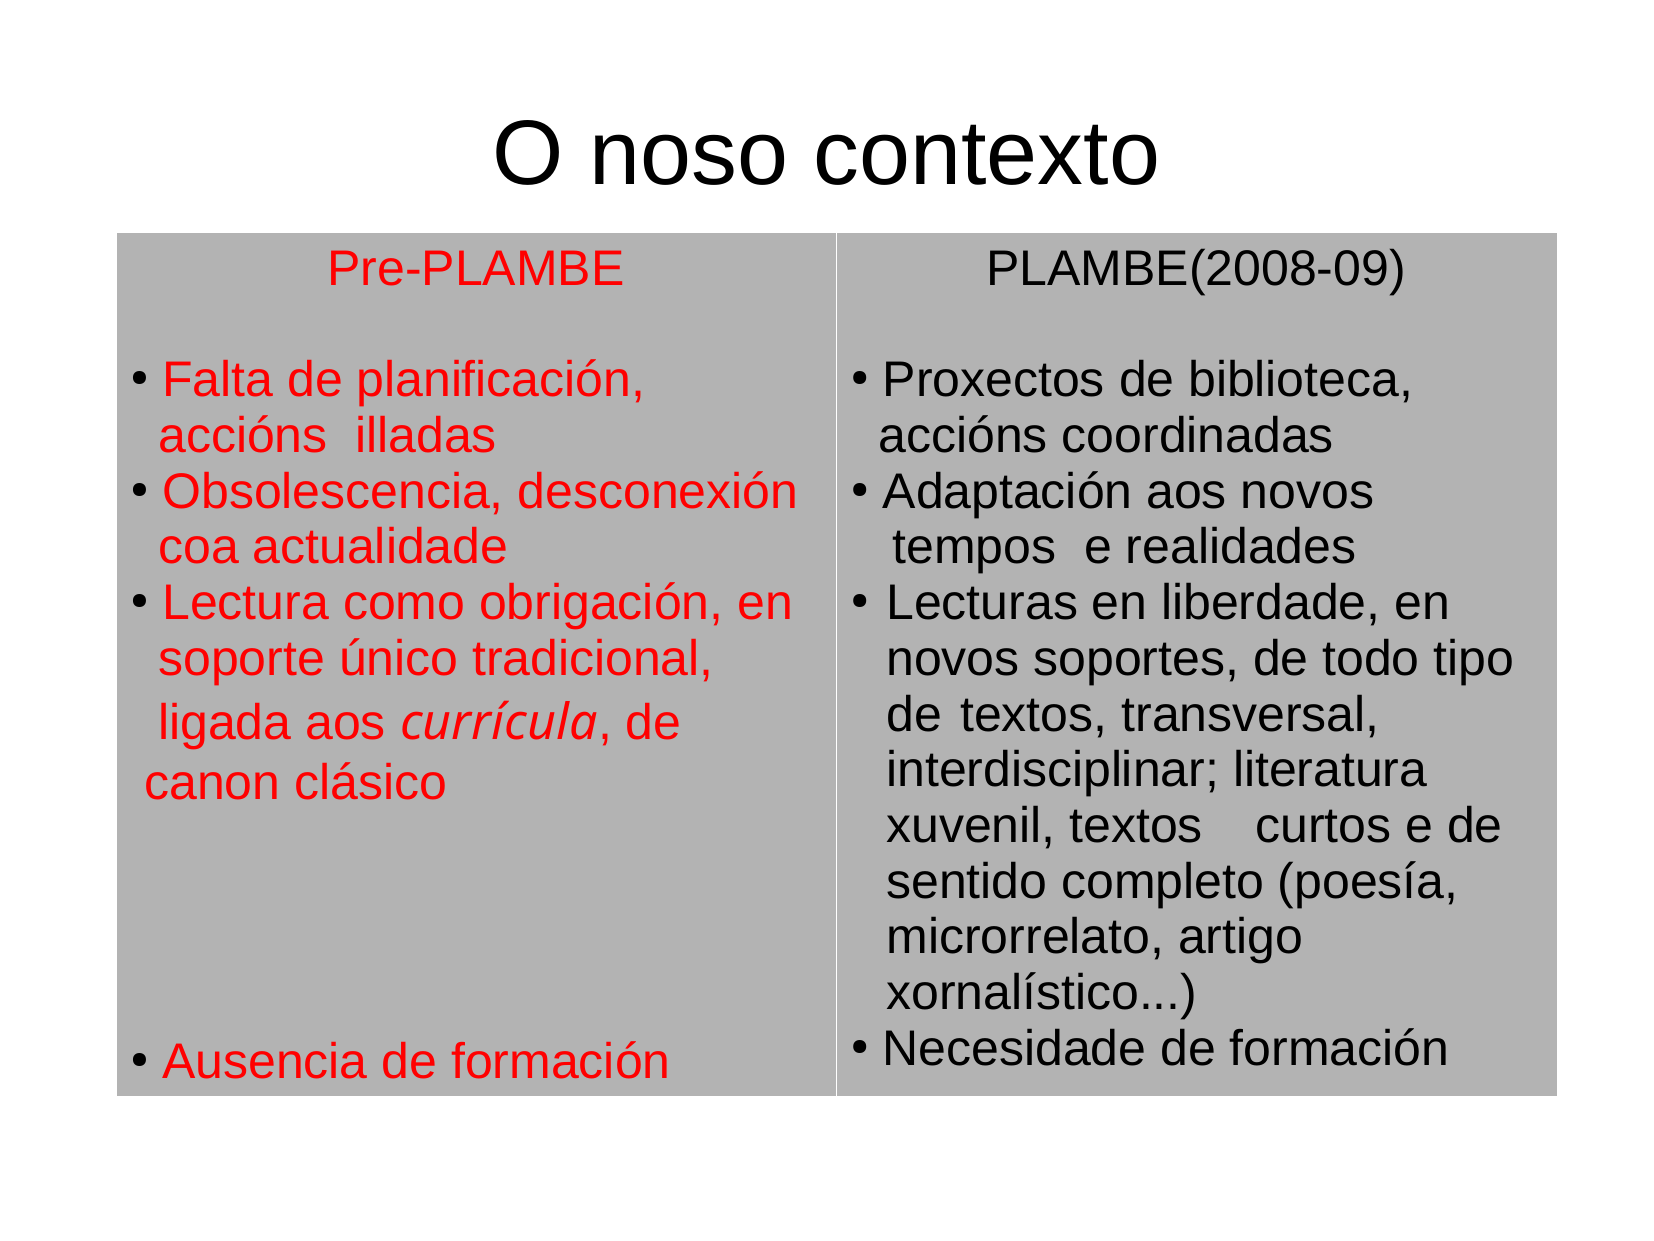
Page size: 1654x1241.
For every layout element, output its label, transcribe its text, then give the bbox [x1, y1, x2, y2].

table_header Pre-PLAMBE Falta de planificación, accións illadas Obsolescencia, desconexión coa actualidade Lectura como obrigación, en soporte único tradicional, ligada aos currícula, de canon clásico Ausencia de formación [117, 233, 836, 1096]
table_header PLAMBE(2008-09) Proxectos de biblioteca, accións coordinadas Adaptación aos novos tempos e realidades Lecturas en liberdade, en novos soportes, de todo tipo de textos, transversal, interdisciplinar; literatura xuvenil, textos curtos e de sentido completo (poesía, microrrelato, artigo xornalístico...) Necesidade de formación [837, 233, 1557, 1096]
title O noso contexto [82, 49, 1571, 257]
